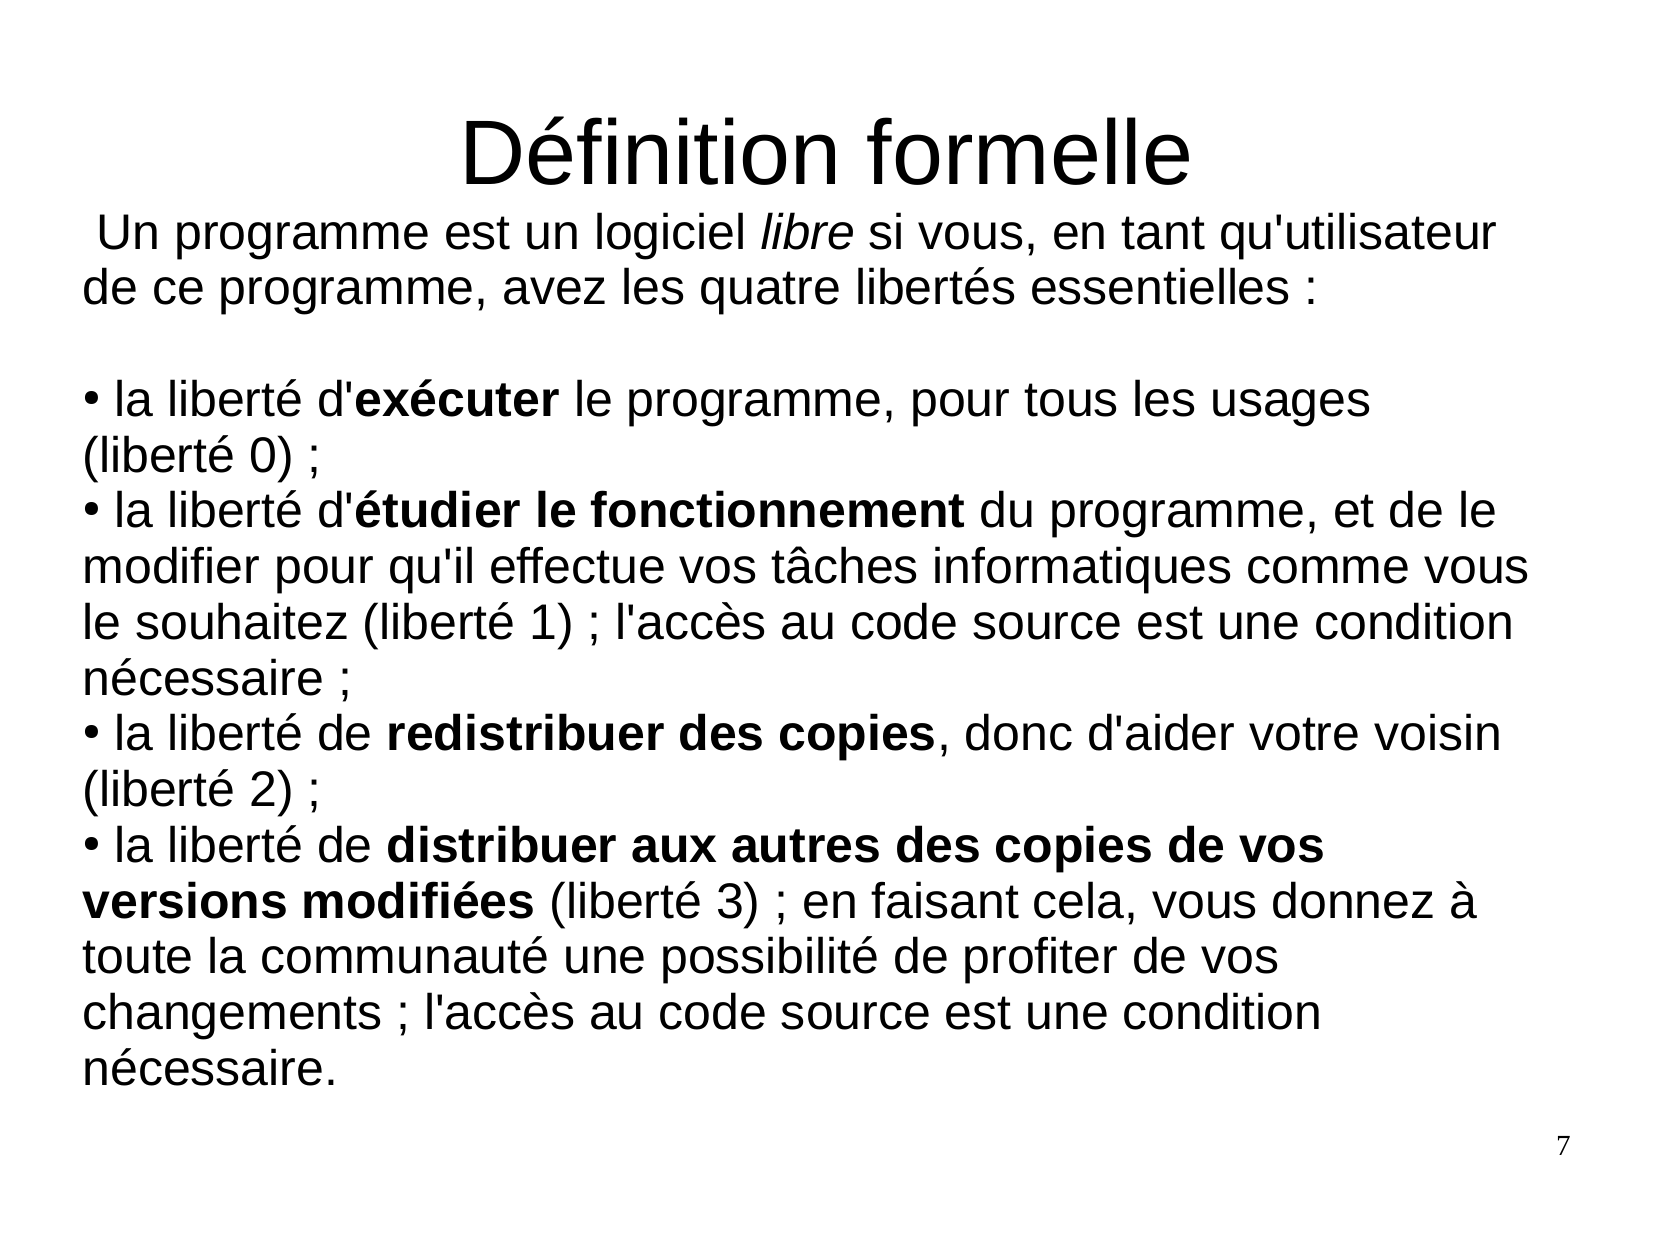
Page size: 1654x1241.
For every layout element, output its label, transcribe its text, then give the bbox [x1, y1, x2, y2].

title Définition formelle [82, 49, 1571, 257]
subtitle Un programme est un logiciel libre si vous, en tant qu'utilisateur de ce programme, avez les quatre libertés essentielles : la liberté d'exécuter le programme, pour tous les usages (liberté 0) ; la liberté d'étudier le fonctionnement du programme, et de le modifier pour qu'il effectue vos tâches informatiques comme vous le souhaitez (liberté 1) ; l'accès au code source est une condition nécessaire ; la liberté de redistribuer des copies, donc d'aider votre voisin (liberté 2) ; la liberté de distribuer aux autres des copies de vos versions modifiées (liberté 3) ; en faisant cela, vous donnez à toute la communauté une possibilité de profiter de vos changements ; l'accès au code source est une condition nécessaire. [82, 203, 1538, 1096]
